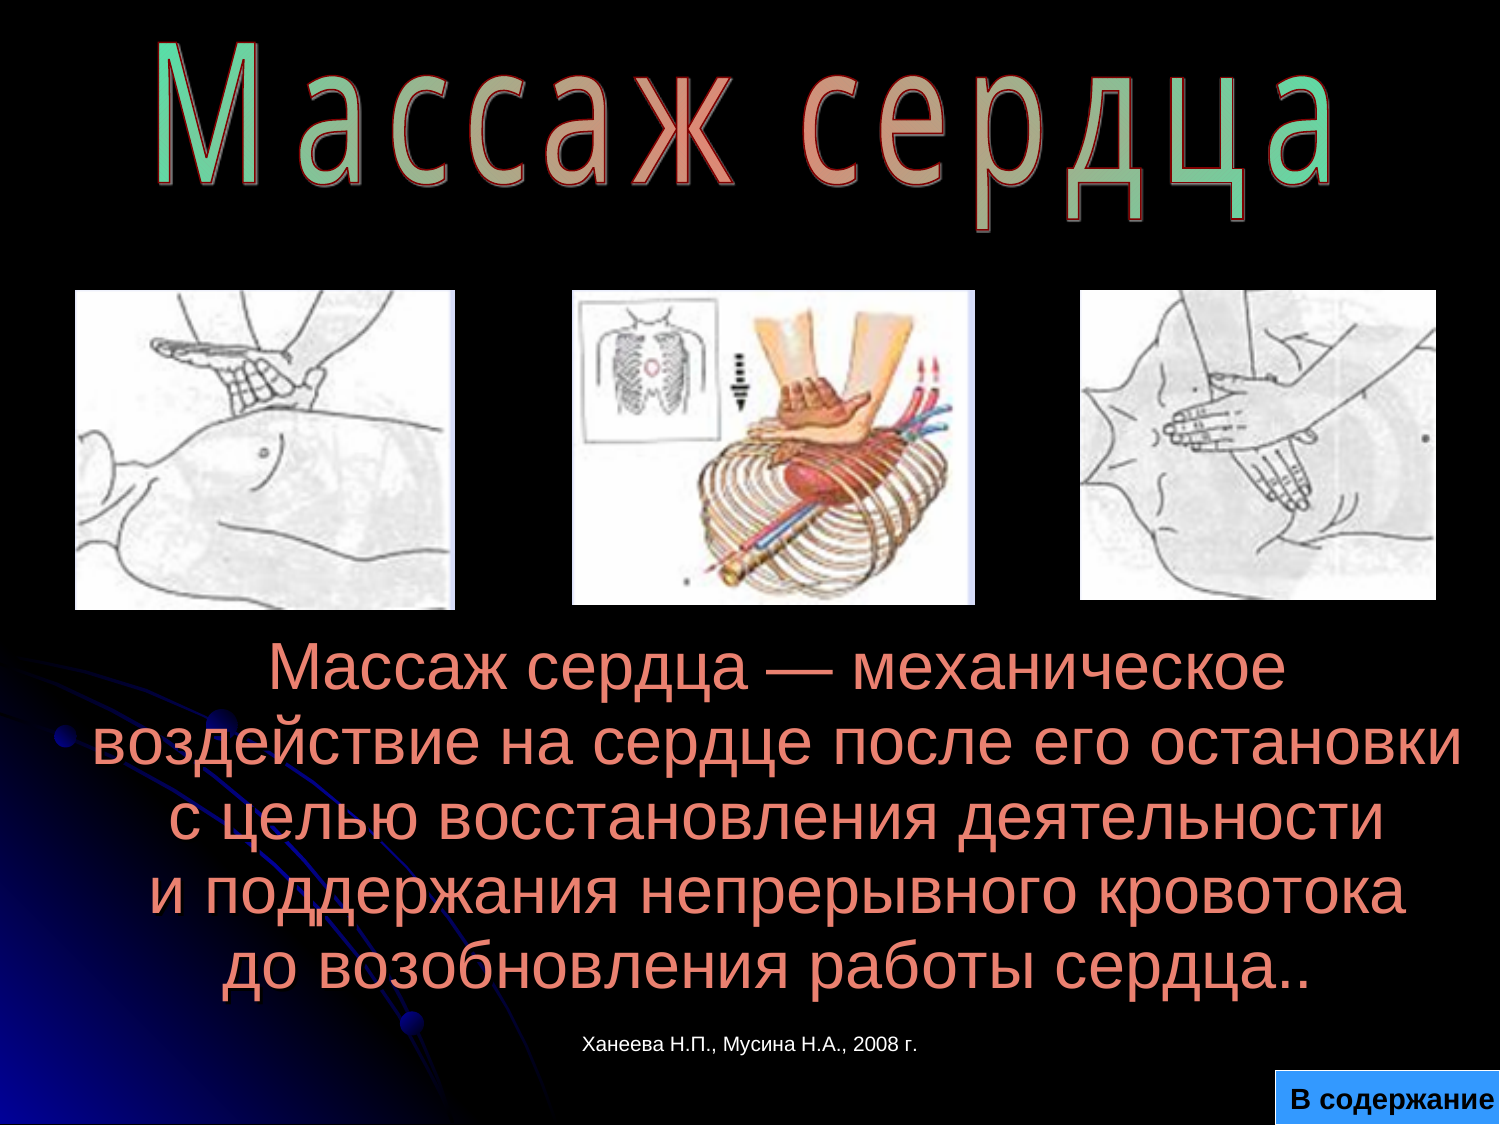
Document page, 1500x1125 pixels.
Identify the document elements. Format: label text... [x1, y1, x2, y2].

picture [572, 290, 975, 605]
text_box Массаж сердца [1269, 75, 1328, 185]
text_box Массаж сердца [976, 75, 1041, 230]
text_box В содержание [1275, 1070, 1500, 1125]
text_box Массаж сердца [469, 75, 523, 185]
picture [1080, 290, 1436, 600]
text_box Массаж сердца [392, 75, 446, 185]
text_box Массаж сердца [299, 75, 359, 185]
text_box Массаж сердца [158, 42, 255, 183]
text_box Массаж сердца [803, 75, 857, 185]
text_box Массаж сердца [880, 75, 943, 185]
picture [75, 290, 455, 610]
text_box Массаж сердца [631, 77, 733, 183]
list Массаж сердца — механическое воздействие на сердце после его остановки с целью восстановления деятельности и поддержания непрерывного кровотока до возобновления работы сердца.. [0, 621, 1500, 1052]
text_box Массаж сердца [545, 75, 605, 185]
text_box Массаж сердца [1067, 77, 1141, 220]
text_box Массаж сердца [1171, 77, 1243, 220]
